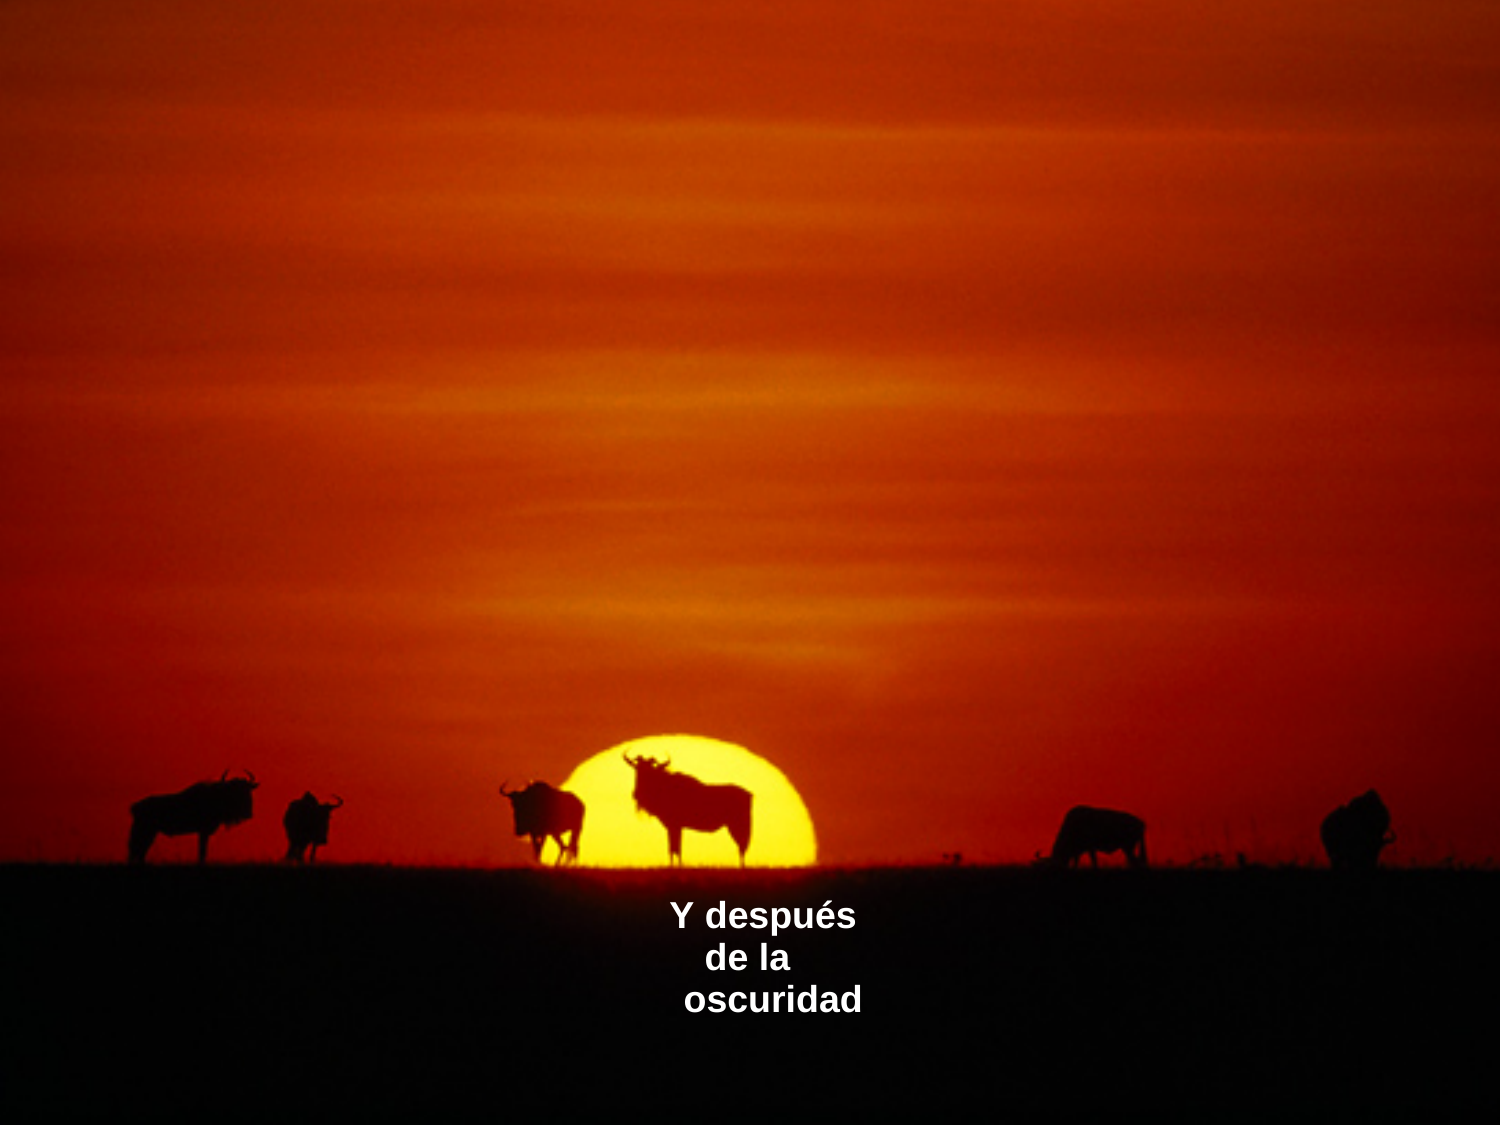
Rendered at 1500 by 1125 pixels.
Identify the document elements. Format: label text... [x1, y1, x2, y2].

picture [0, 0, 1500, 1125]
list Y después de la oscuridad [612, 887, 938, 1088]
